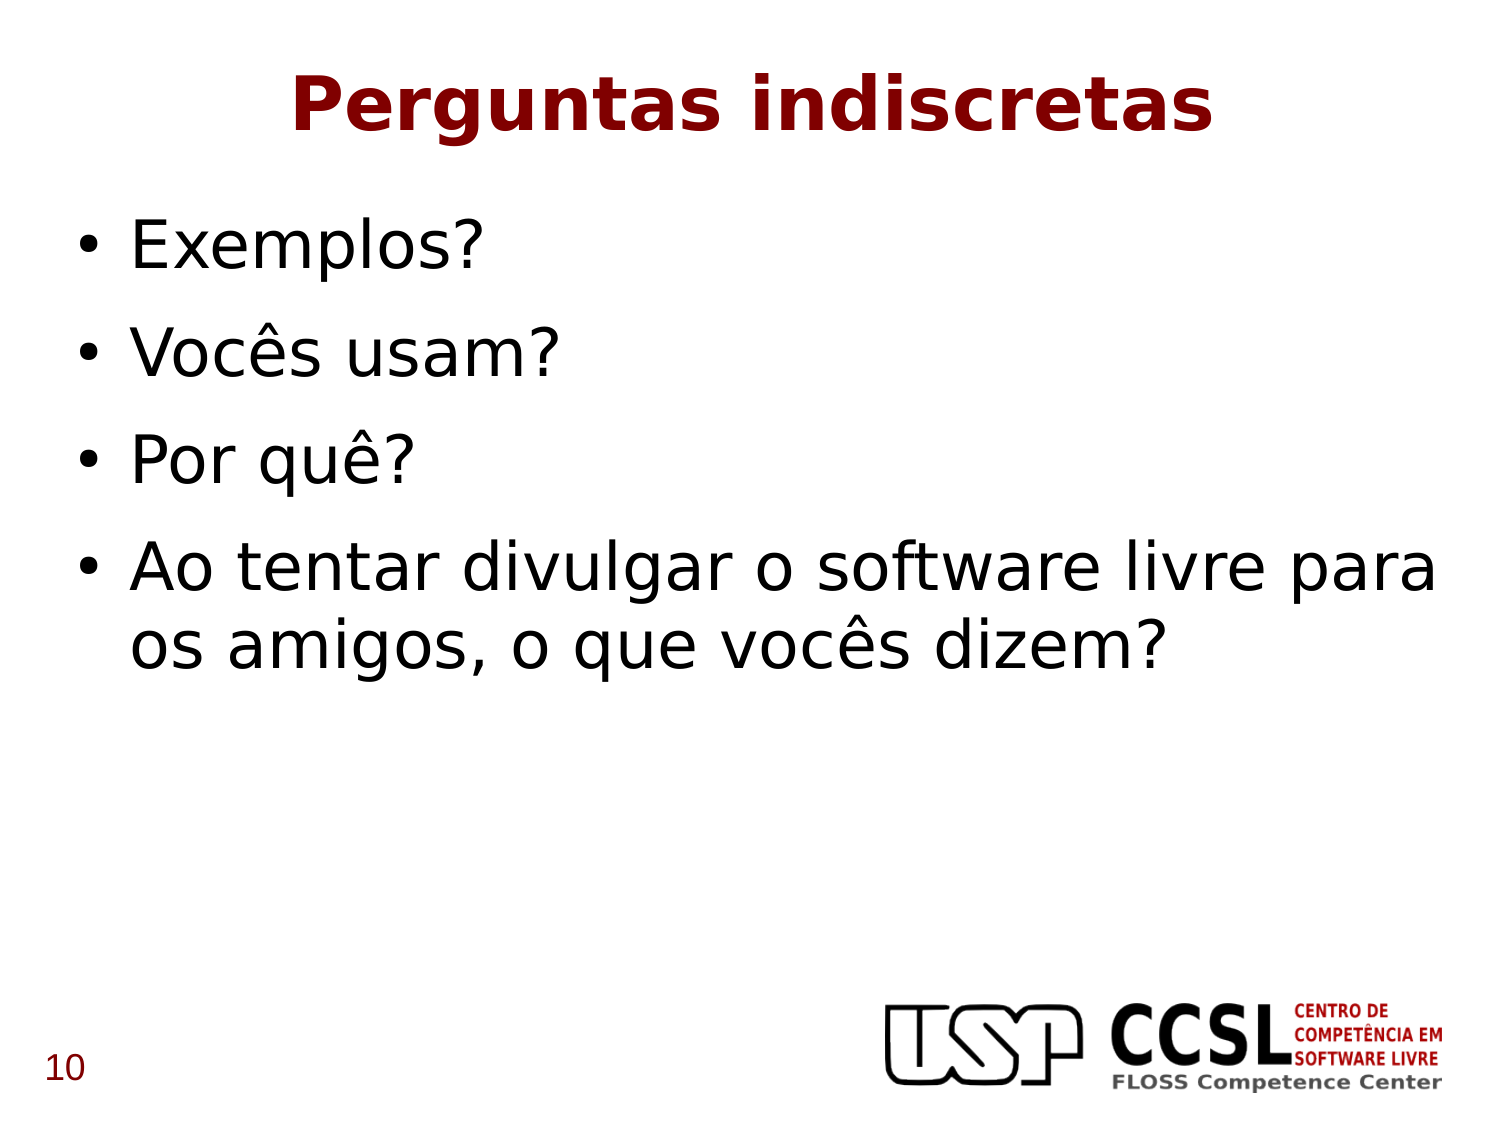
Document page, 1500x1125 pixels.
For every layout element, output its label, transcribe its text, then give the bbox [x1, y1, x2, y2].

title Perguntas indiscretas [59, 29, 1447, 180]
picture [885, 1003, 1442, 1093]
list Exemplos? Vocês usam? Por quê? Ao tentar divulgar o software livre para os amigos, o que vocês dizem? [59, 206, 1447, 950]
